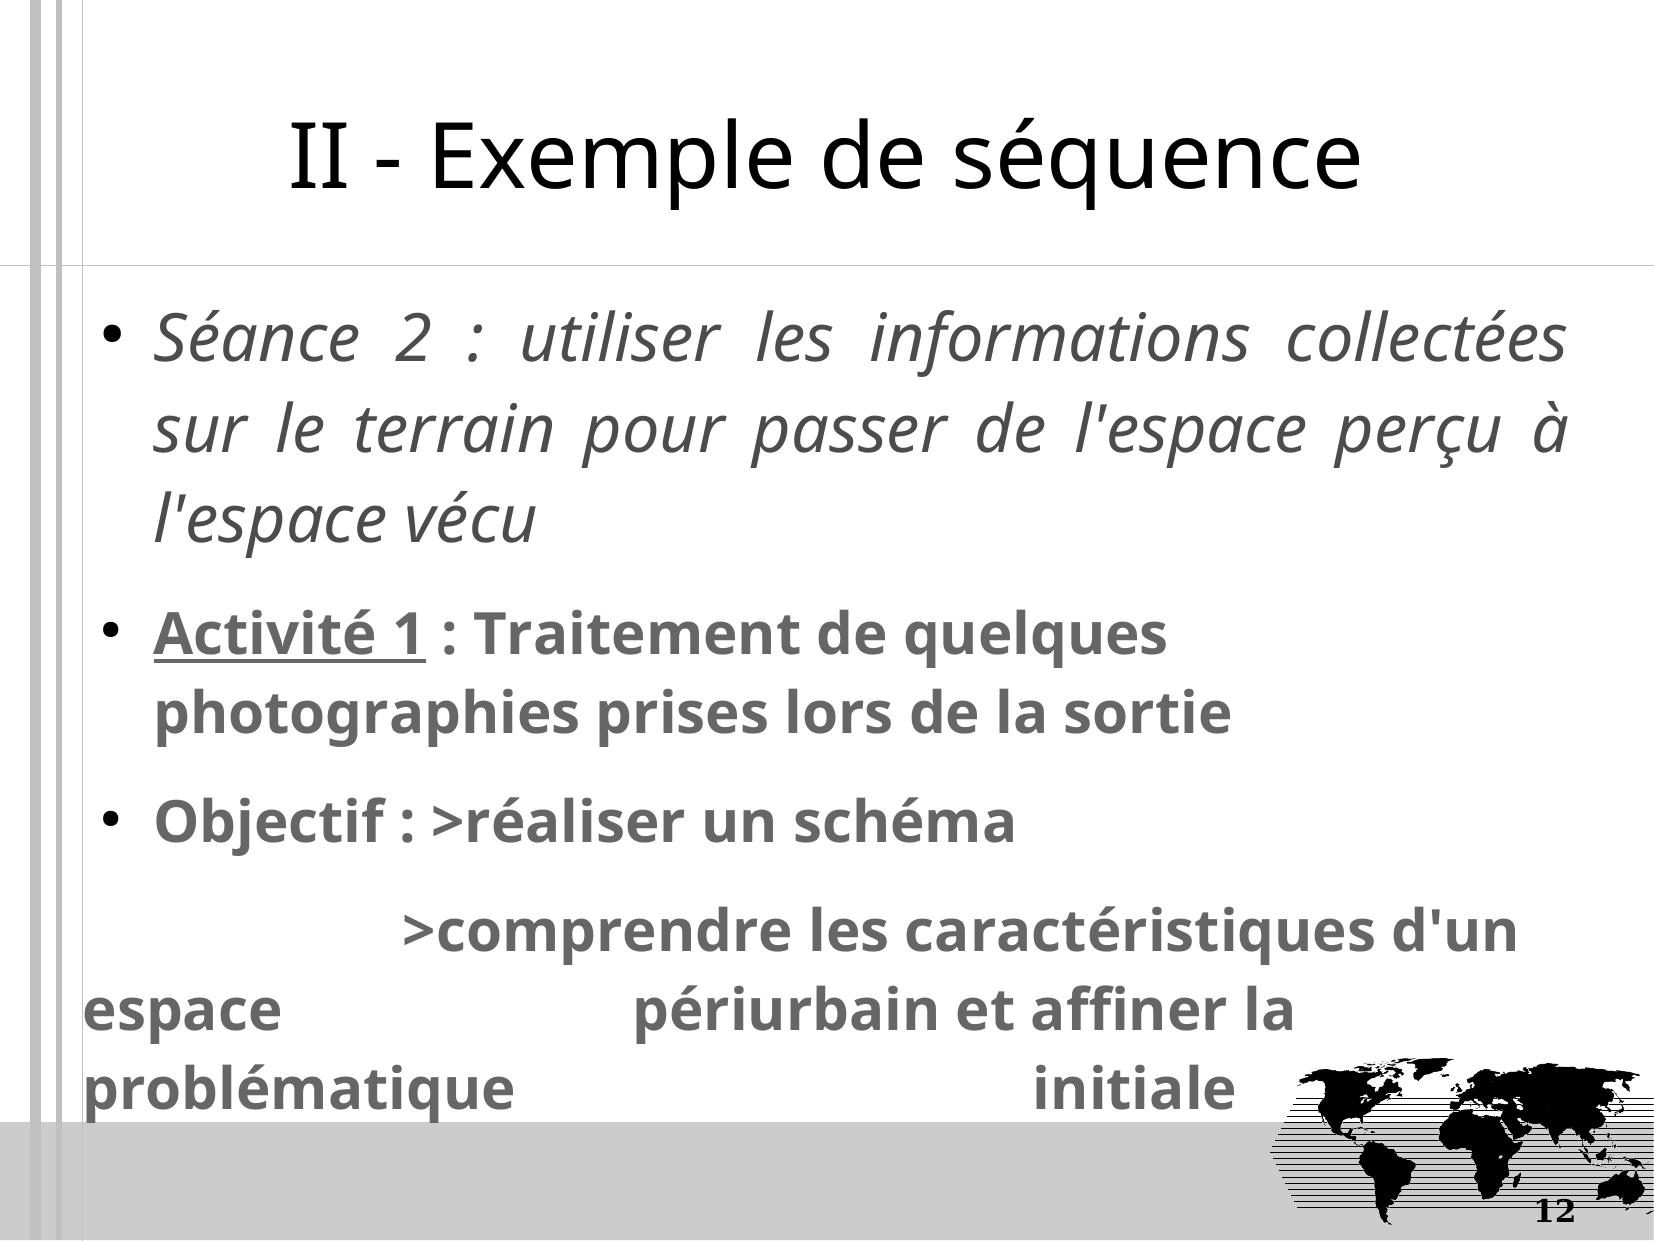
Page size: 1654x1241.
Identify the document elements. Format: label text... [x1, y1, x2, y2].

title II - Exemple de séquence [82, 49, 1571, 257]
list Séance 2 : utiliser les informations collectées sur le terrain pour passer de l'espace perçu à l'espace vécu Activité 1 : Traitement de quelques photographies prises lors de la sortie Objectif : >réaliser un schéma >comprendre les caractéristiques d'un espace périurbain et affiner la problématique initiale [82, 290, 1571, 1109]
picture [1293, 1054, 1654, 1235]
